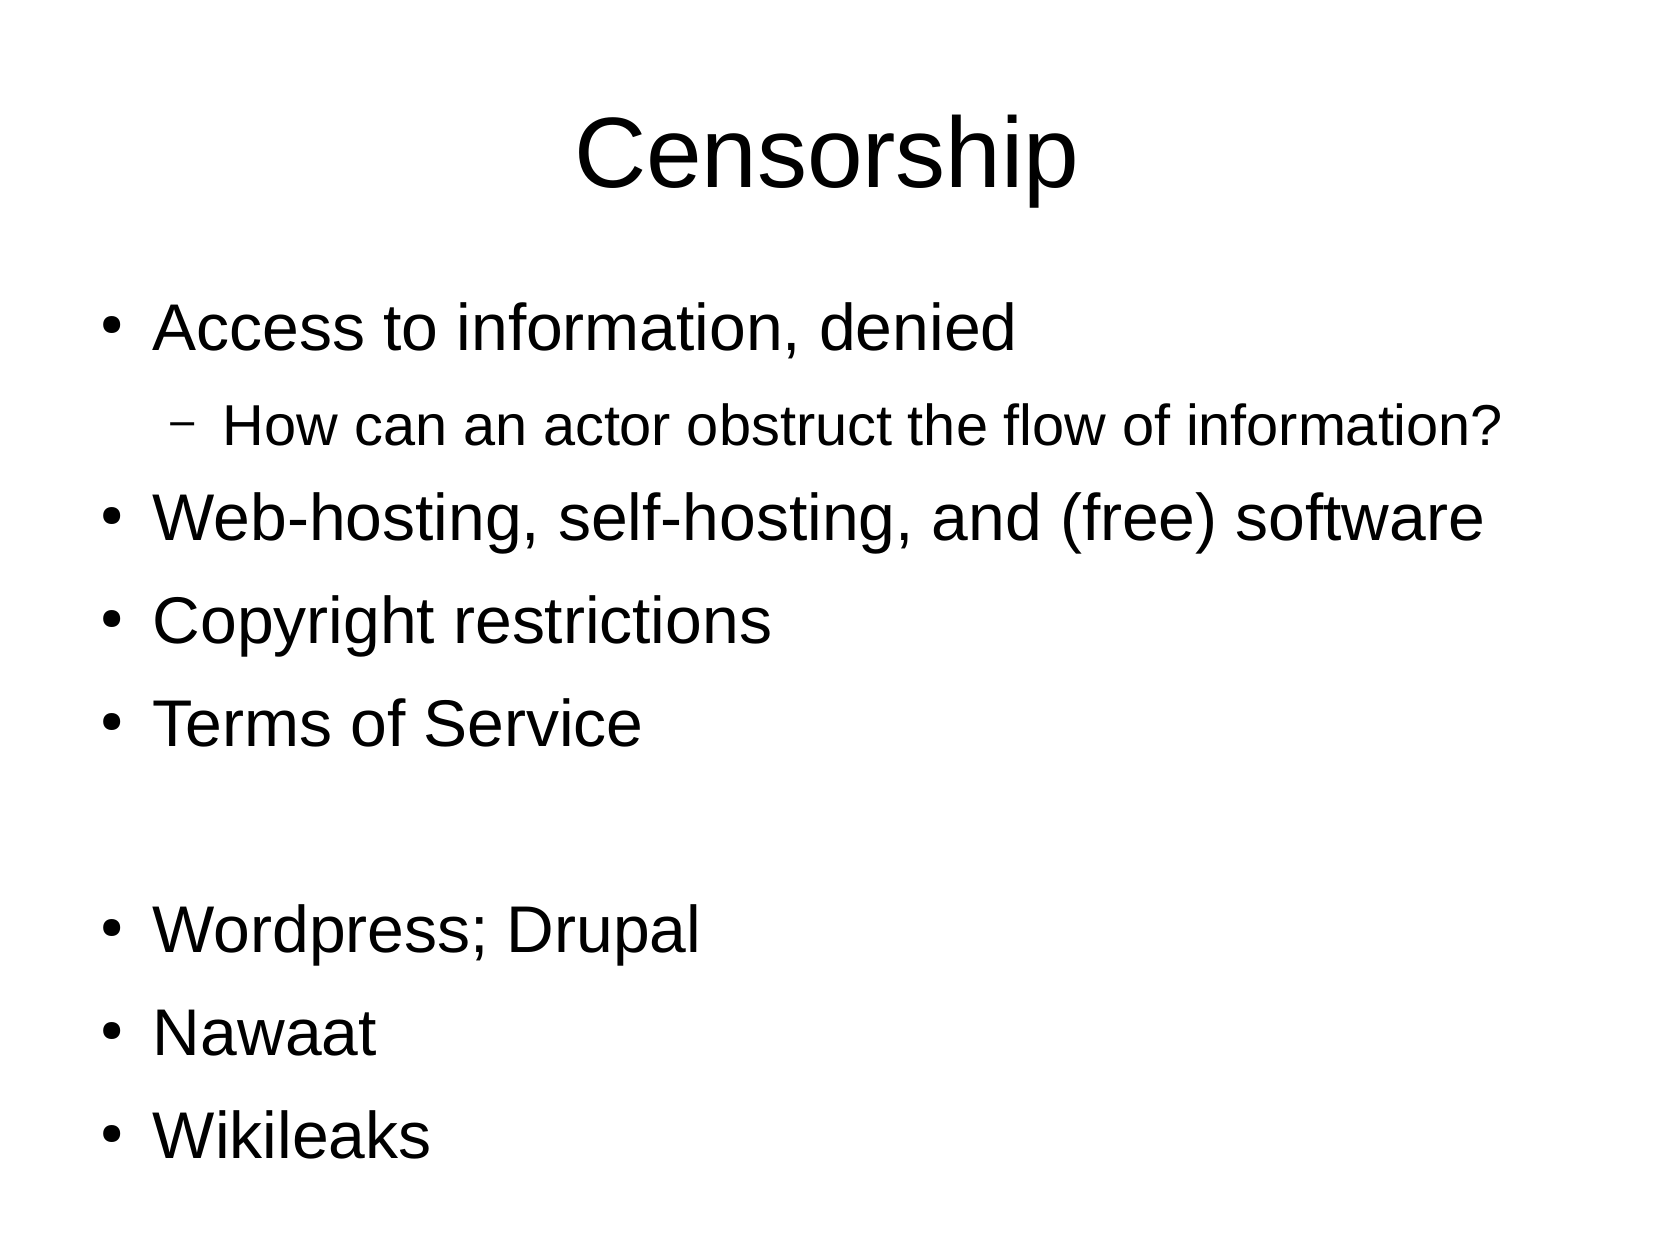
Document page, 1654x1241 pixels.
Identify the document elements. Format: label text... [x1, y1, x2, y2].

list Access to information, denied How can an actor obstruct the flow of information? Web-hosting, self-hosting, and (free) software Copyright restrictions Terms of Service Wordpress; Drupal Nawaat Wikileaks [82, 290, 1607, 1182]
title Censorship [82, 49, 1571, 257]
